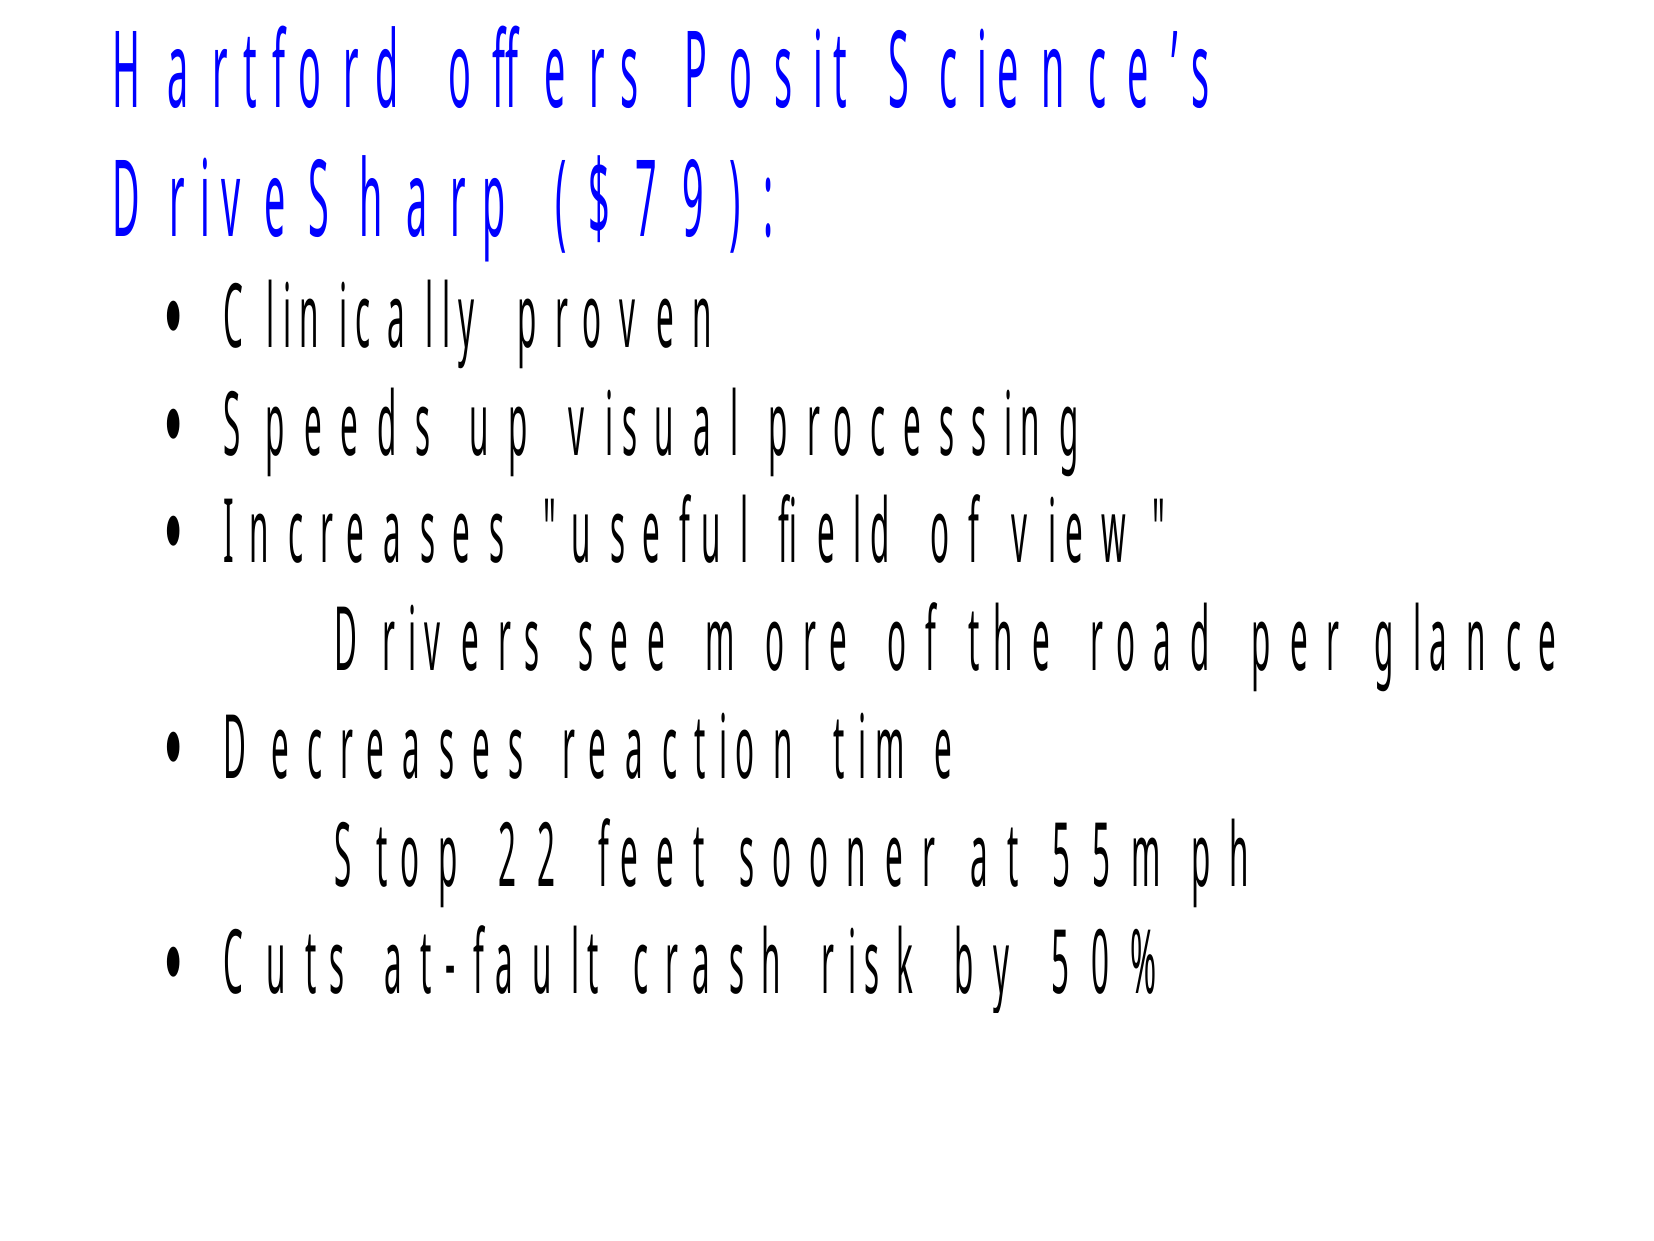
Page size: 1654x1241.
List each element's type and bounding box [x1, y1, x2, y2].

picture [112, 0, 1613, 1013]
